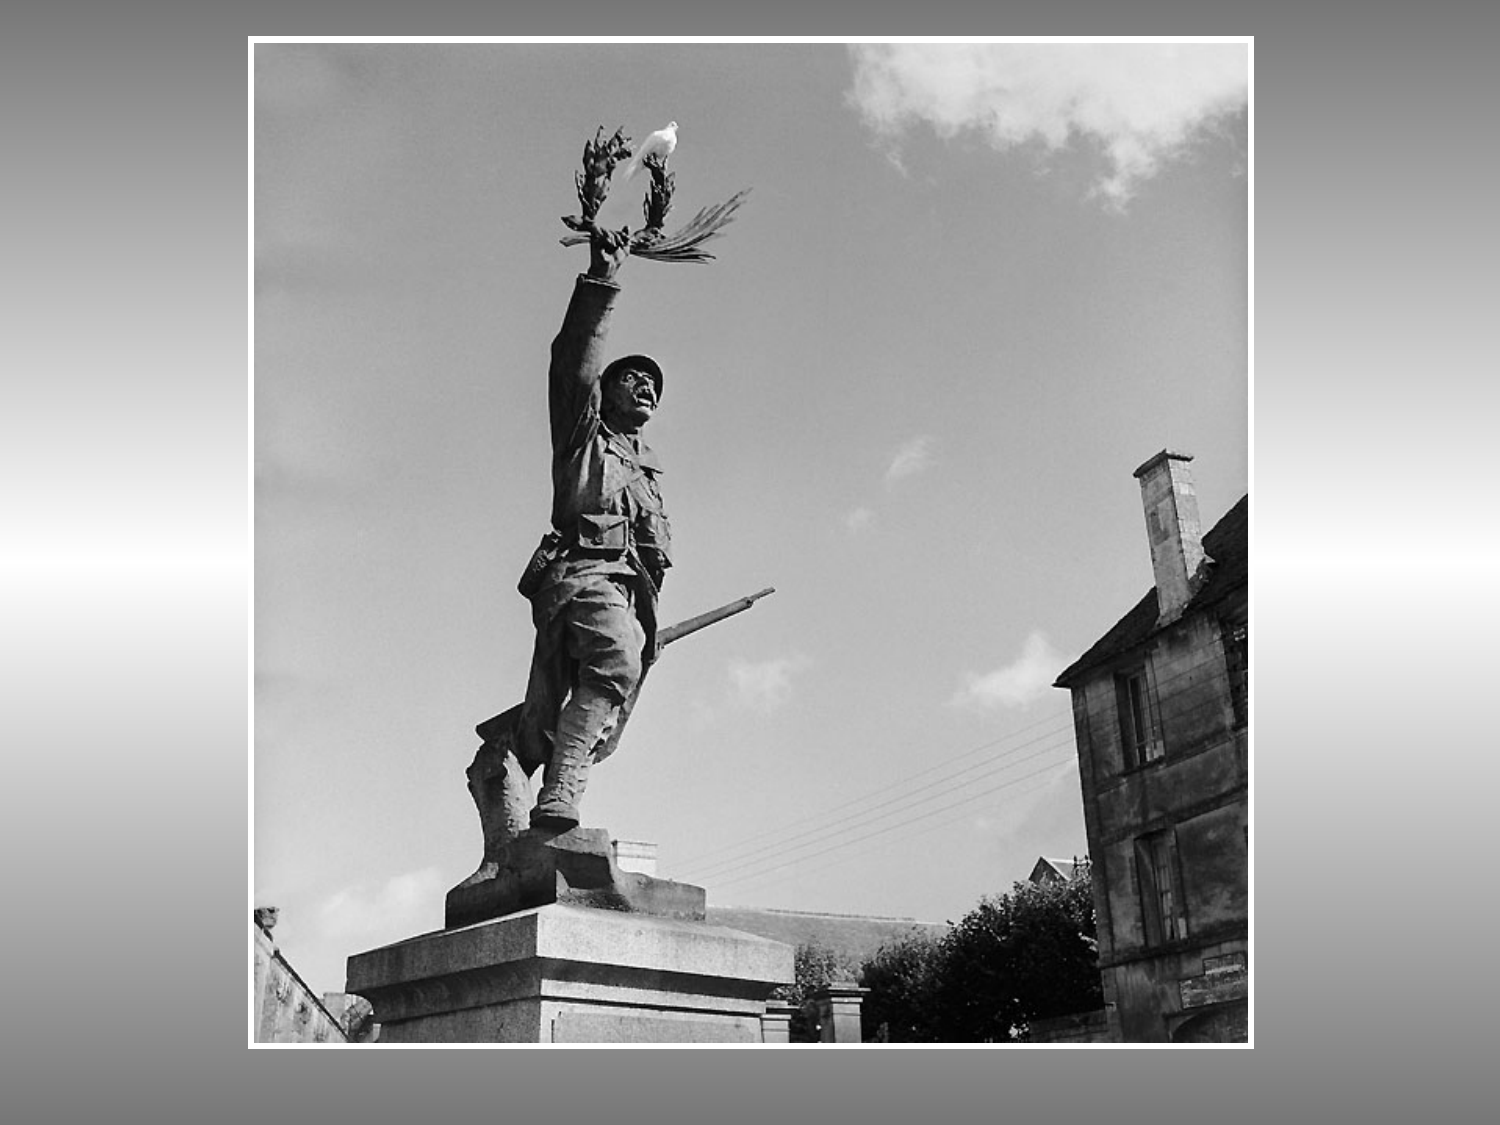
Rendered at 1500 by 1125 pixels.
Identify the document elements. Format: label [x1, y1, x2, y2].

picture [253, 42, 1248, 1043]
